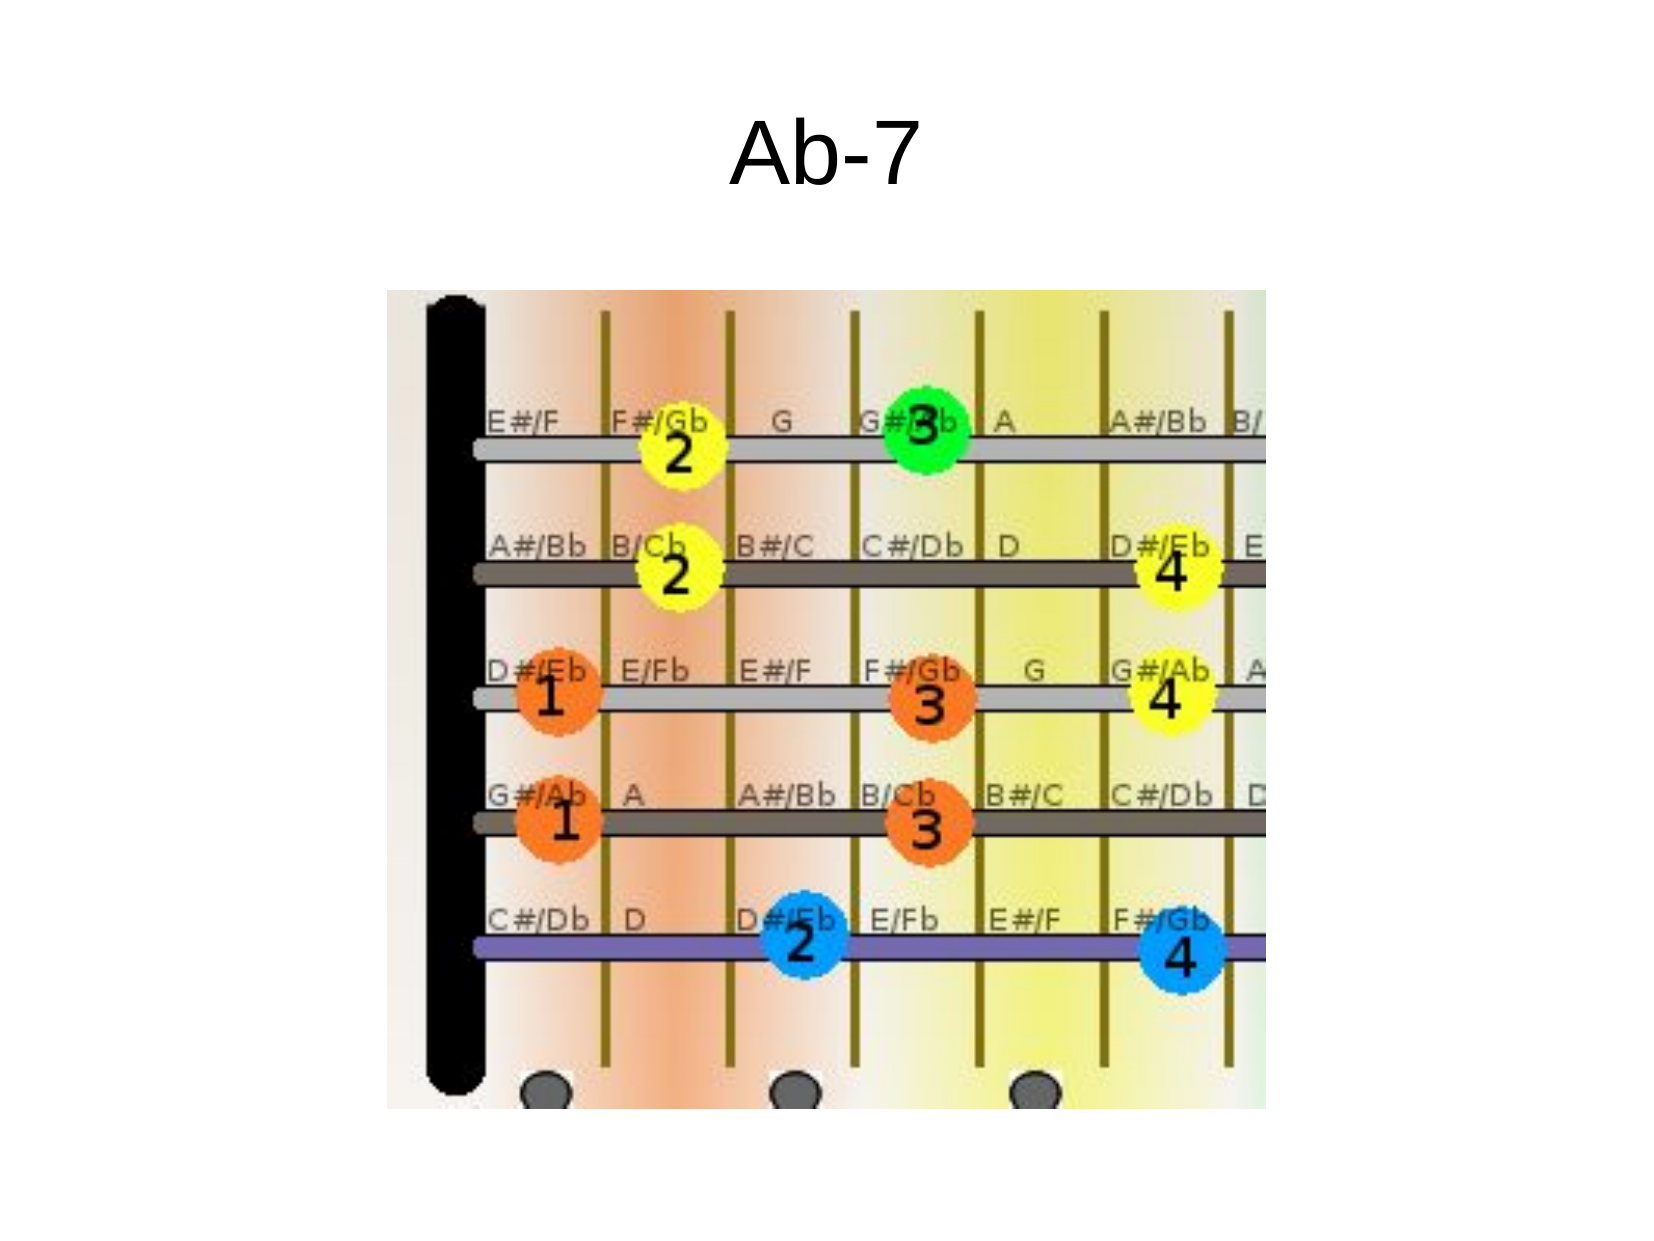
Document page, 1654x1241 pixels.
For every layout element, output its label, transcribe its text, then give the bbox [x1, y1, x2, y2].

picture [387, 290, 1266, 1109]
title Ab-7 [82, 49, 1571, 257]
